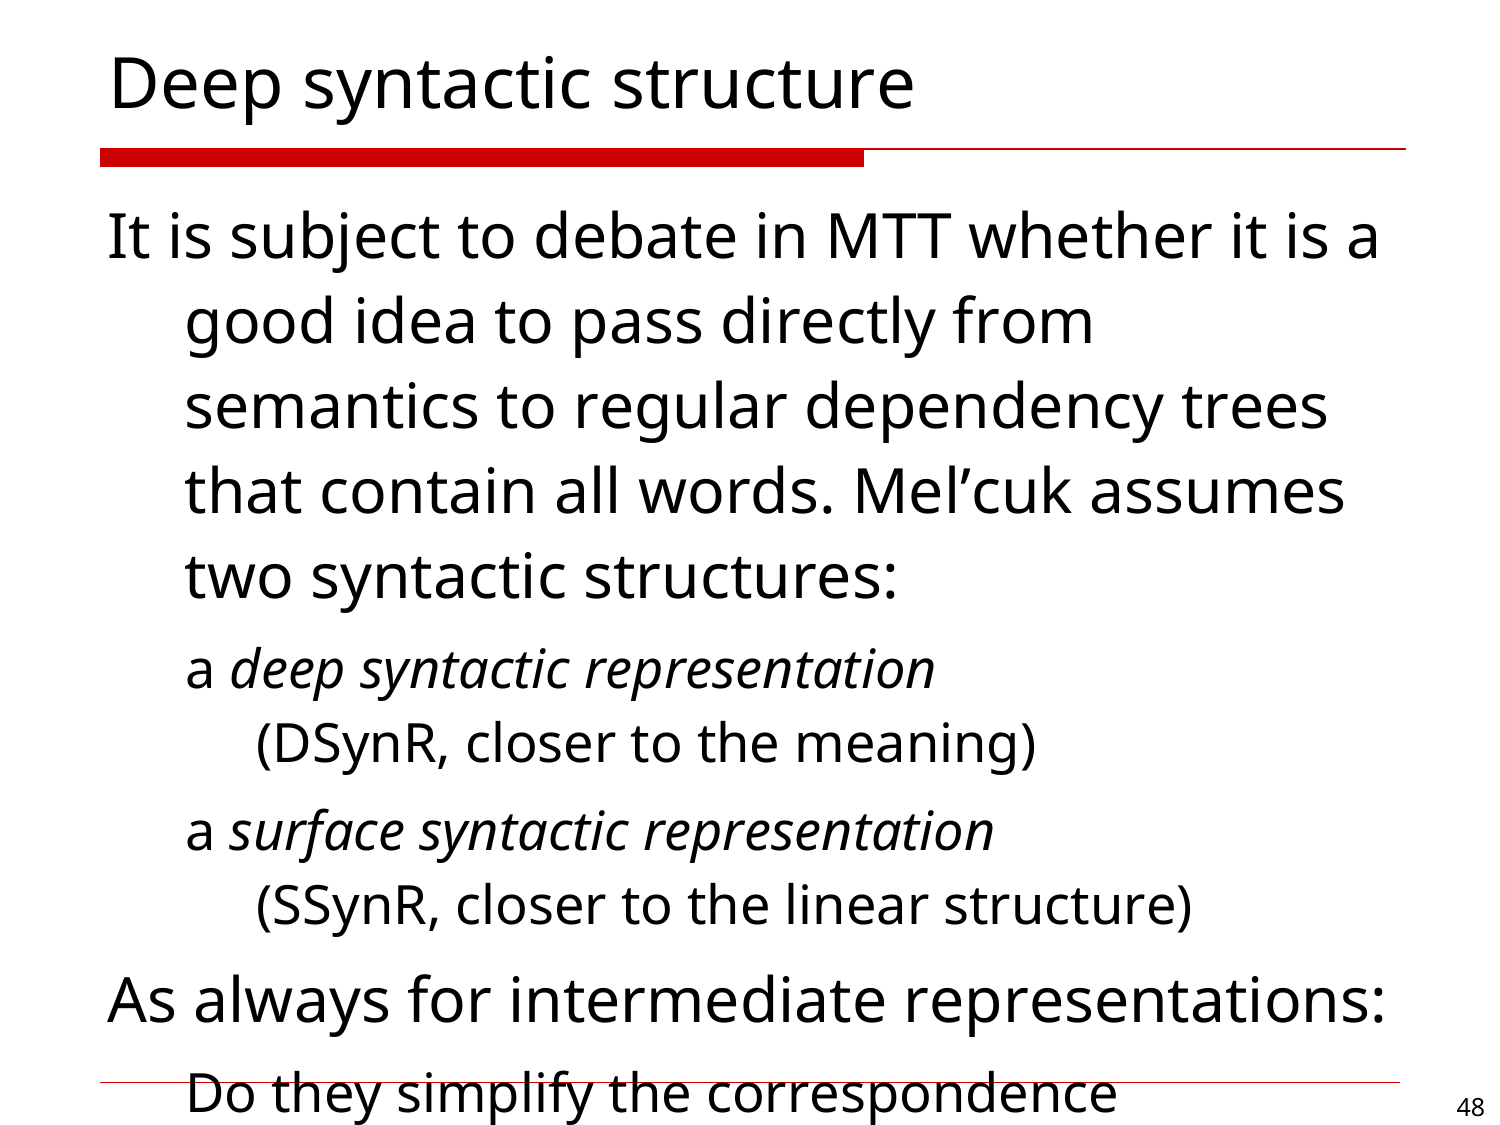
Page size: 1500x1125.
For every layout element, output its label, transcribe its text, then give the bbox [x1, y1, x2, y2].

title Deep syntactic structure [94, 36, 1407, 138]
list It is subject to debate in MTT whether it is a good idea to pass directly from semantics to regular dependency trees that contain all words. Mel’cuk assumes two syntactic structures: a deep syntactic representation (DSynR, closer to the meaning) a surface syntactic representation (SSynR, closer to the linear structure) As always for intermediate representations: Do they simplify the correspondence meaning–sound? [92, 184, 1406, 1096]
